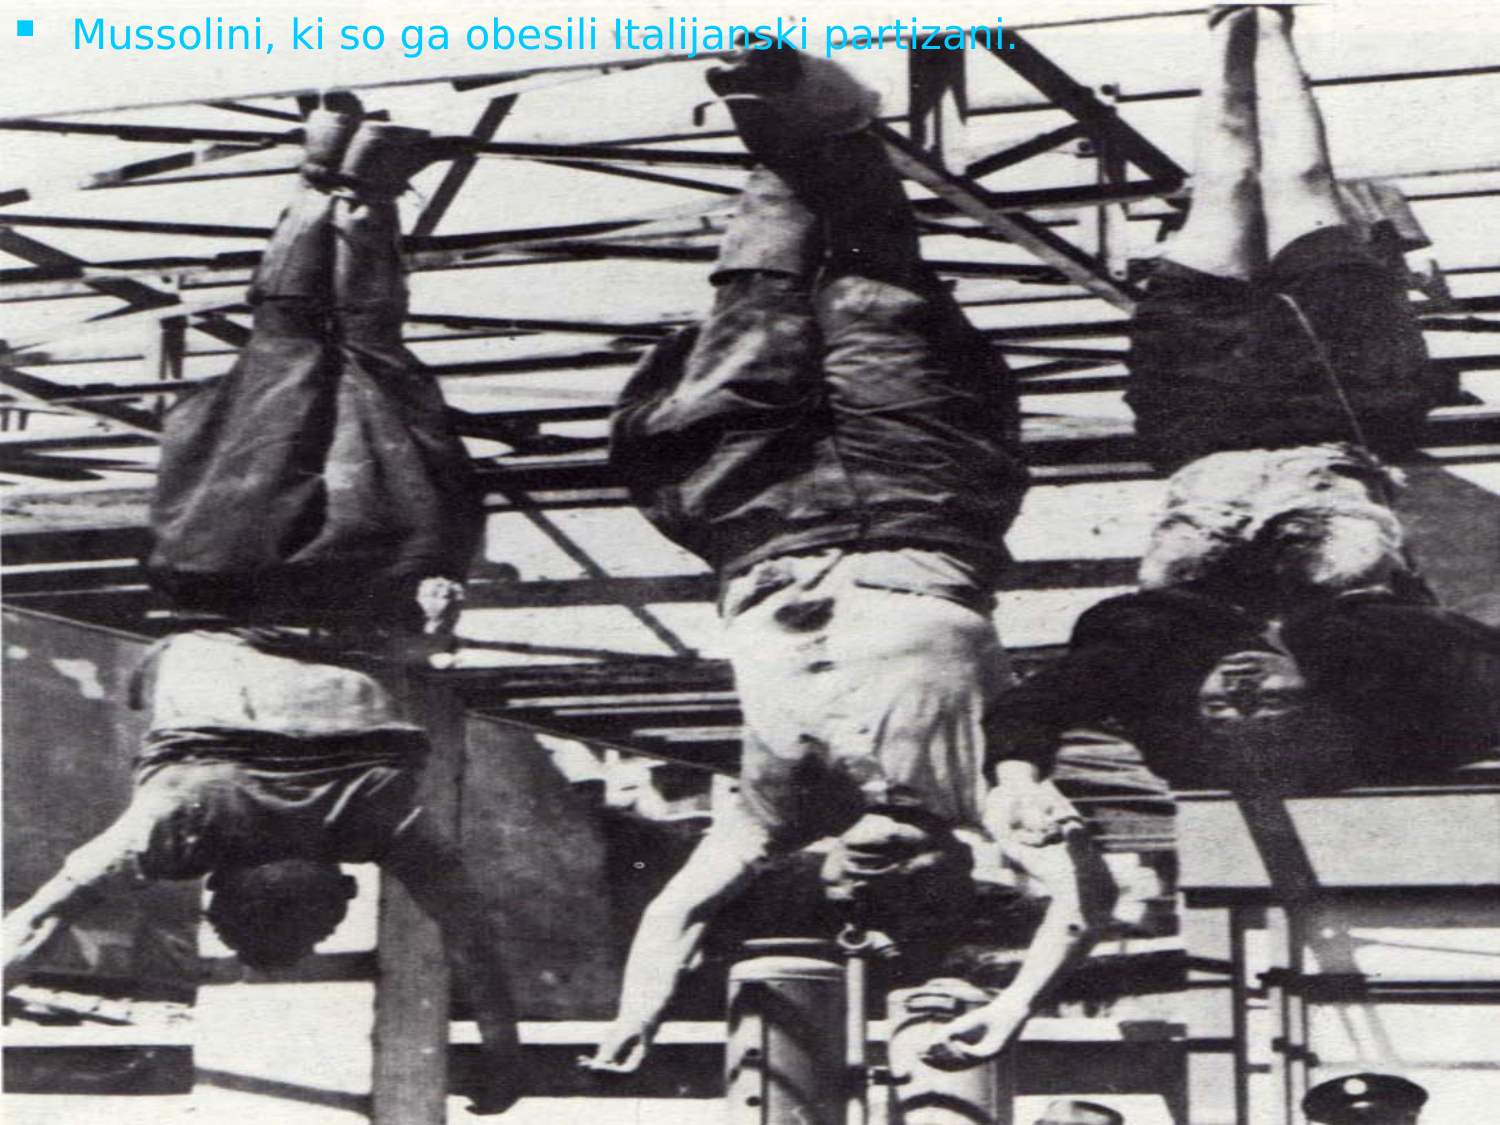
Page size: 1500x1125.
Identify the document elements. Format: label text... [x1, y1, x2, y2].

list Mussolini, ki so ga obesili Italijanski partizani. [0, 0, 1064, 84]
picture [0, 0, 1500, 1125]
